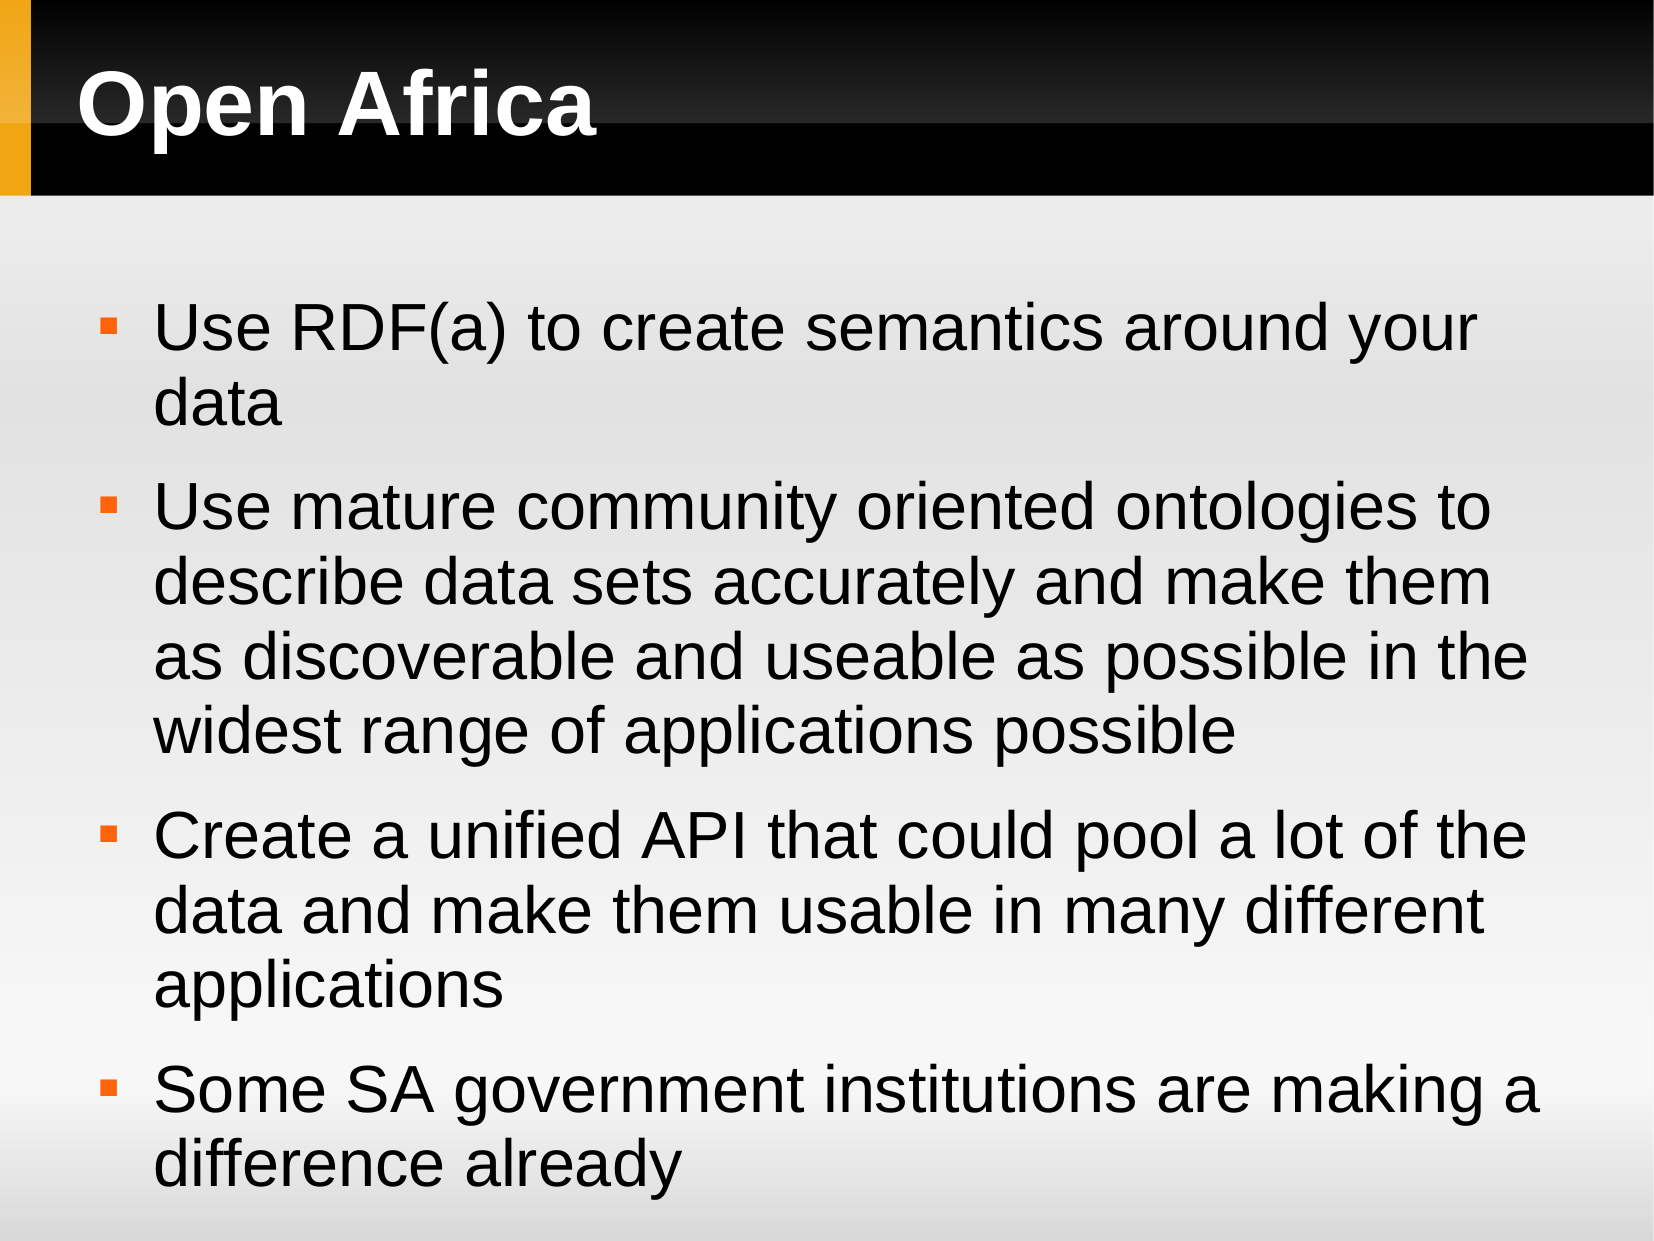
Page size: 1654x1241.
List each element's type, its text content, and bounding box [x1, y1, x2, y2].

title Open Africa [76, 0, 1565, 208]
picture [0, 0, 1654, 1241]
list Use RDF(a) to create semantics around your data Use mature community oriented ontologies to describe data sets accurately and make them as discoverable and useable as possible in the widest range of applications possible Create a unified API that could pool a lot of the data and make them usable in many different applications Some SA government institutions are making a difference already [82, 290, 1571, 1202]
